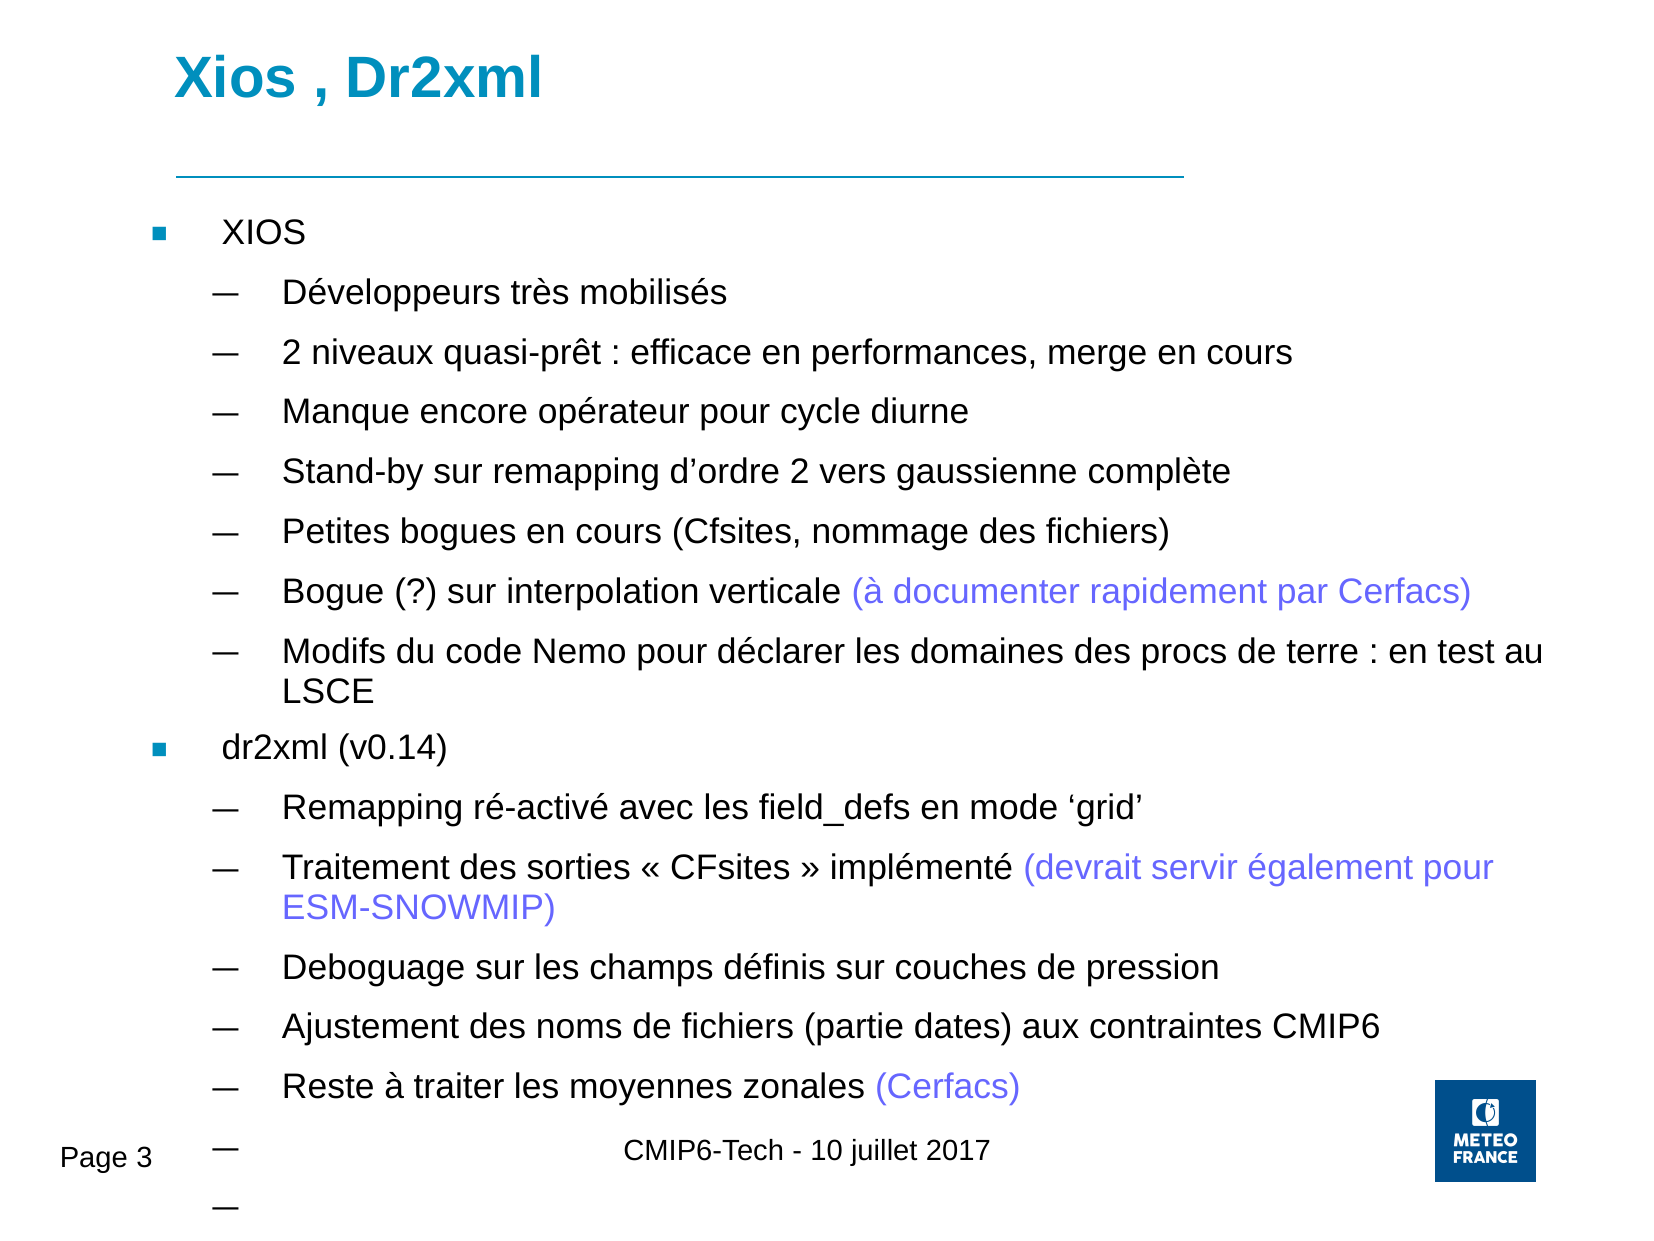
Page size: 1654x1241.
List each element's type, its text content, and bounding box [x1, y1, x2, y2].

picture [1435, 1110, 1536, 1182]
title Xios , Dr2xml [174, 0, 1654, 156]
list XIOS Développeurs très mobilisés 2 niveaux quasi-prêt : efficace en performances, merge en cours Manque encore opérateur pour cycle diurne Stand-by sur remapping d’ordre 2 vers gaussienne complète Petites bogues en cours (Cfsites, nommage des fichiers) Bogue (?) sur interpolation verticale (à documenter rapidement par Cerfacs) Modifs du code Nemo pour déclarer les domaines des procs de terre : en test au LSCE dr2xml (v0.14) Remapping ré-activé avec les field_defs en mode ‘grid’ Traitement des sorties « CFsites » implémenté (devrait servir également pour ESM-SNOWMIP) Deboguage sur les champs définis sur couches de pression Ajustement des noms de fichiers (partie dates) aux contraintes CMIP6 Reste à traiter les moyennes zonales (Cerfacs) [136, 212, 1571, 1110]
